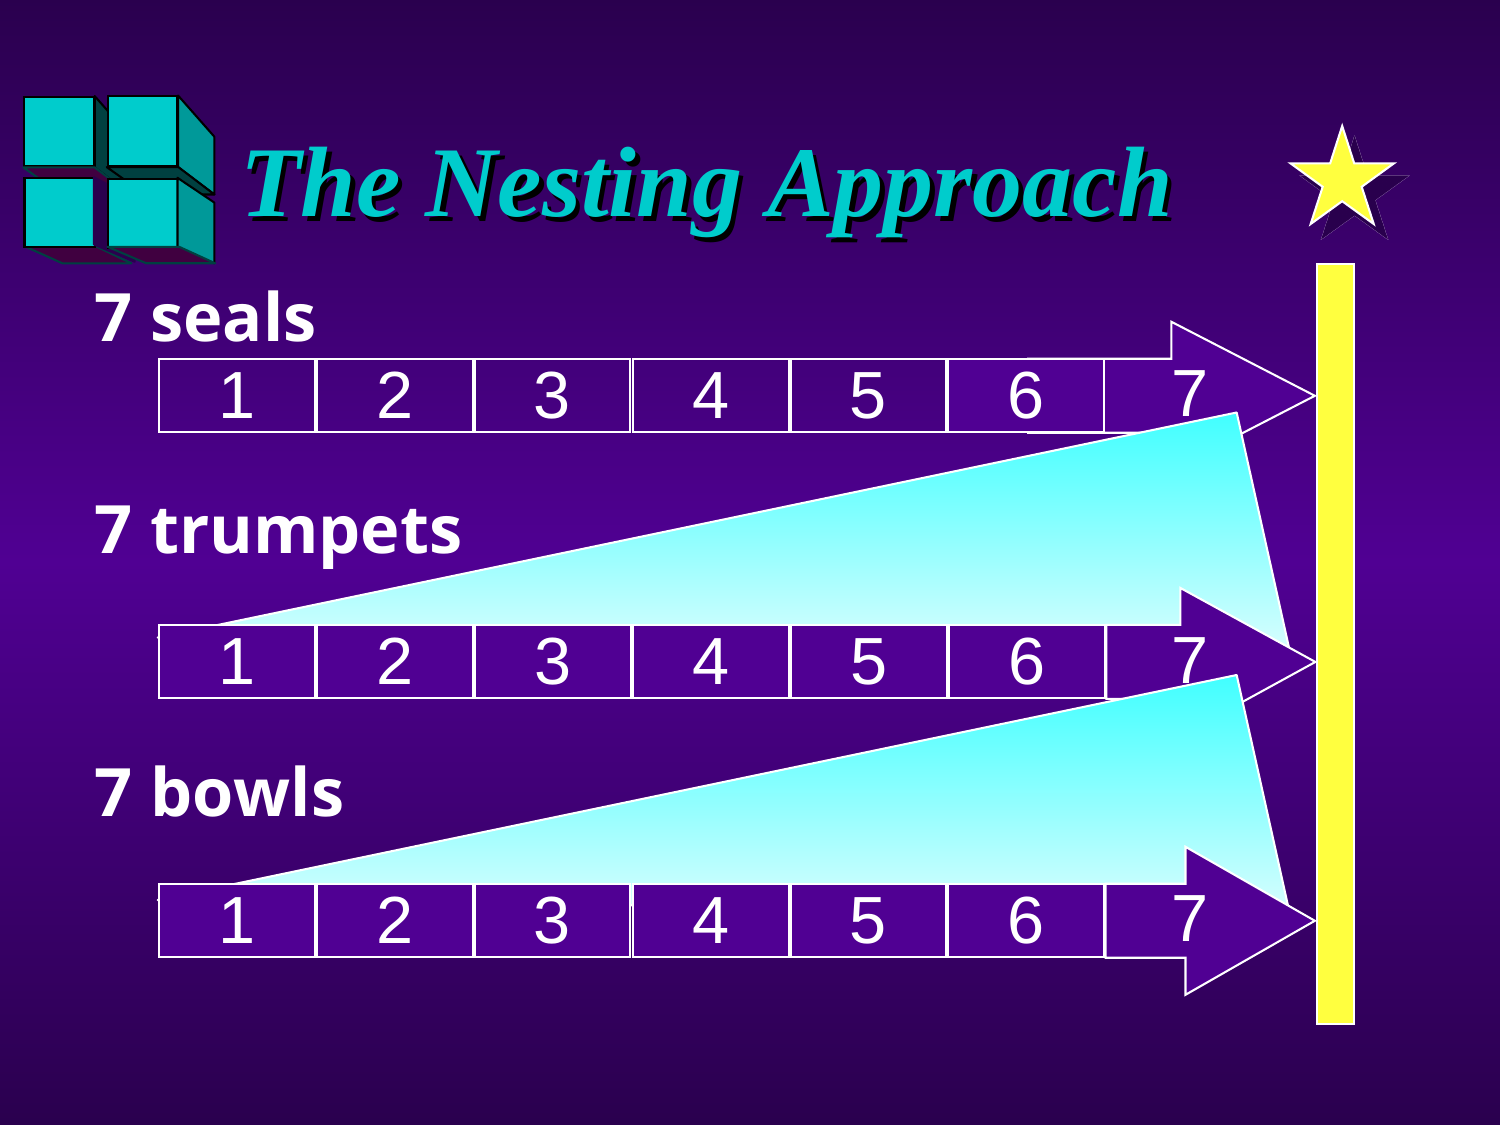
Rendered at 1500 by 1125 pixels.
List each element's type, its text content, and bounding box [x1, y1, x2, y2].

text_box 5 [791, 625, 947, 699]
text_box [1290, 126, 1394, 224]
text_box [1262, 368, 1315, 424]
text_box 2 [316, 369, 473, 433]
text_box [1171, 321, 1223, 348]
text_box 1 [158, 884, 315, 958]
text_box 2 [317, 625, 474, 699]
text_box 1 [158, 369, 315, 433]
text_box 5 [790, 359, 947, 433]
text_box 2 [316, 884, 473, 958]
text_box [217, 263, 1355, 1024]
text_box 6 [948, 884, 1105, 958]
text_box 7 [1156, 615, 1262, 706]
text_box 7 trumpets [62, 474, 713, 581]
text_box 7 [1155, 873, 1262, 964]
text_box 4 [632, 884, 789, 958]
text_box [1185, 964, 1240, 995]
text_box 4 [632, 359, 789, 433]
text_box 6 [948, 625, 1105, 699]
text_box 4 [633, 625, 789, 699]
text_box 6 [948, 359, 1105, 433]
text_box 5 [790, 884, 947, 958]
text_box 7 [1155, 348, 1262, 439]
text_box 7 seals [62, 262, 713, 369]
title The Nesting Approach [224, 78, 1388, 288]
text_box 3 [474, 369, 631, 433]
text_box 3 [475, 625, 631, 699]
text_box 3 [474, 884, 631, 958]
text_box 1 [159, 625, 316, 699]
text_box 7 bowls [62, 737, 713, 844]
